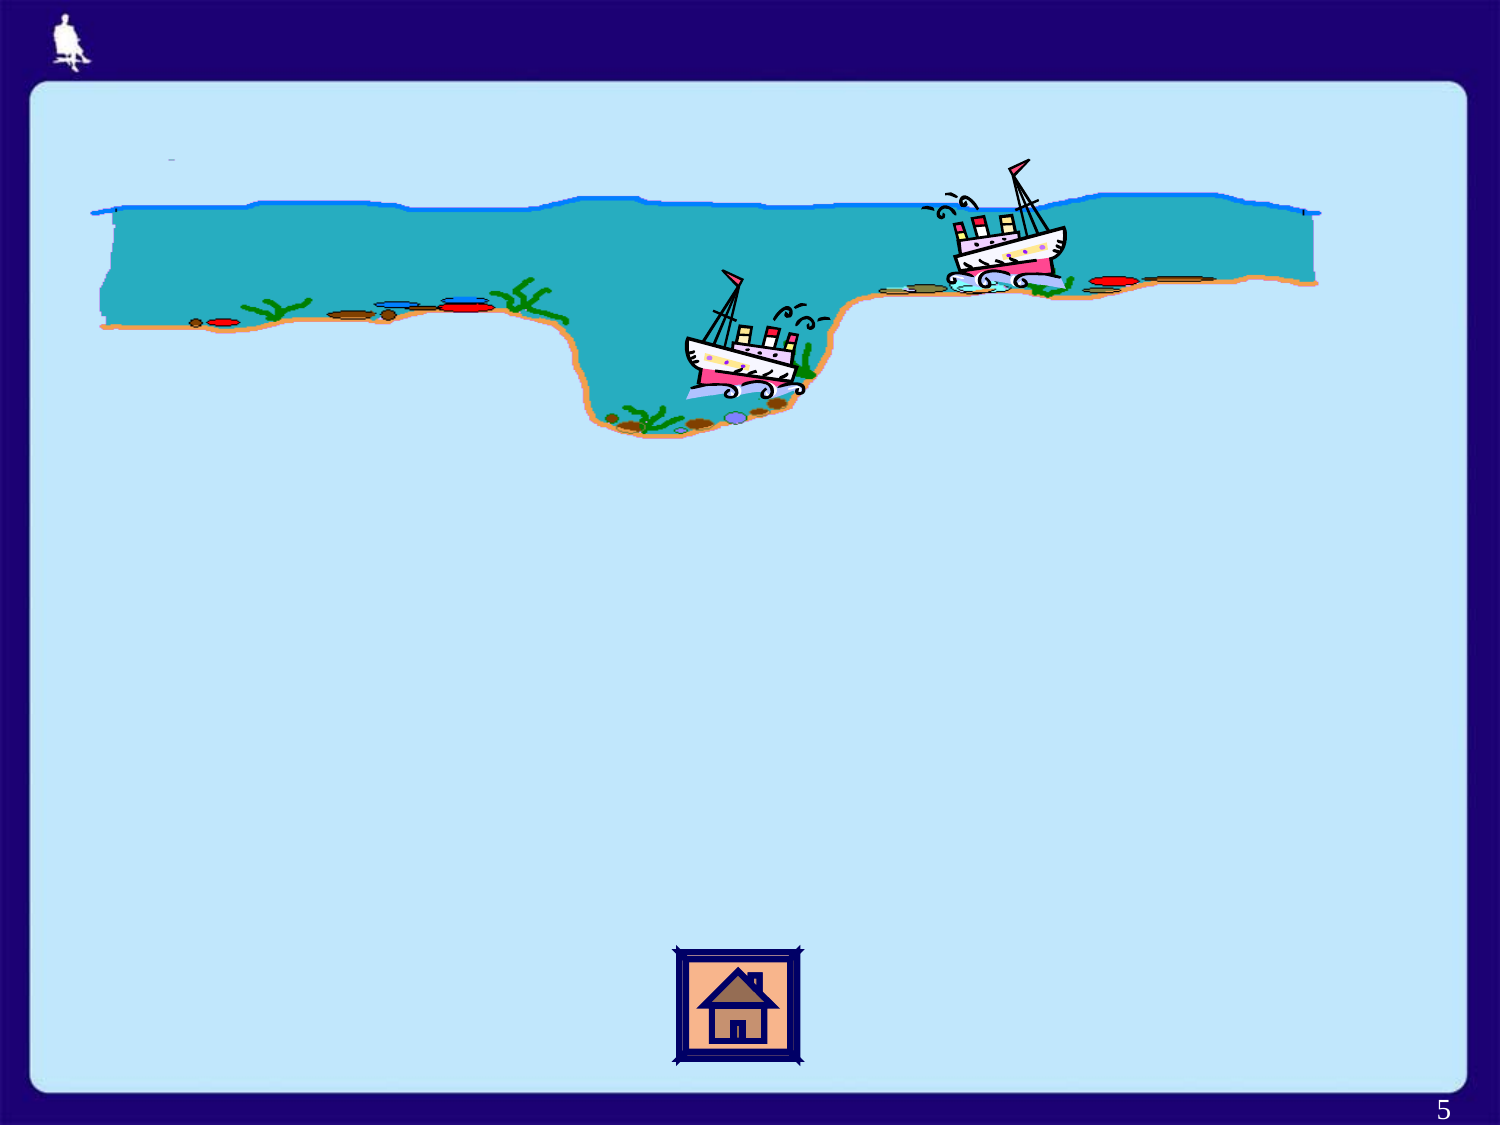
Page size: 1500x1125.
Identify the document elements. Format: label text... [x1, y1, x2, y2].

picture [0, 0, 1500, 1125]
text_box [680, 952, 798, 1059]
text_box <номер> [1116, 1082, 1467, 1125]
